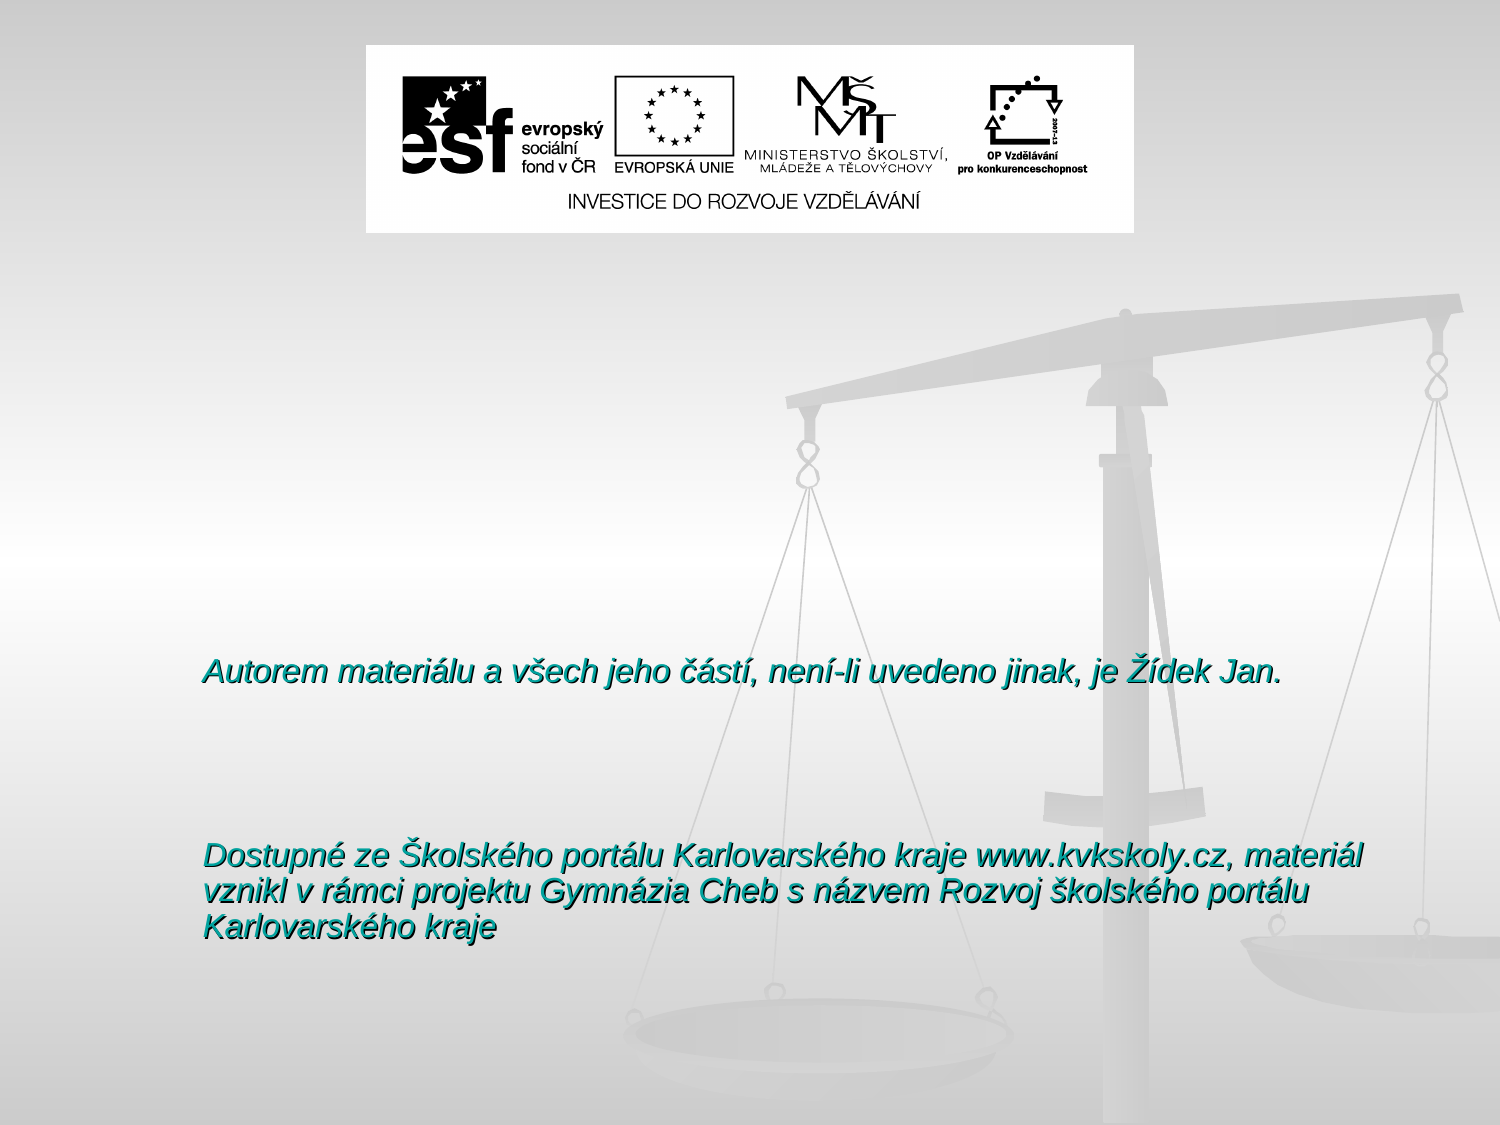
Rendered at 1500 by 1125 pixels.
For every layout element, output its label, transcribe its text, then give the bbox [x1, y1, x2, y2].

list Autorem materiálu a všech jeho částí, není-li uvedeno jinak, je Žídek Jan. Dostupné ze Školského portálu Karlovarského kraje www.kvkskoly.cz, materiál vznikl v rámci projektu Gymnázia Cheb s názvem Rozvoj školského portálu Karlovarského kraje [75, 262, 1426, 1005]
picture [366, 45, 1134, 233]
